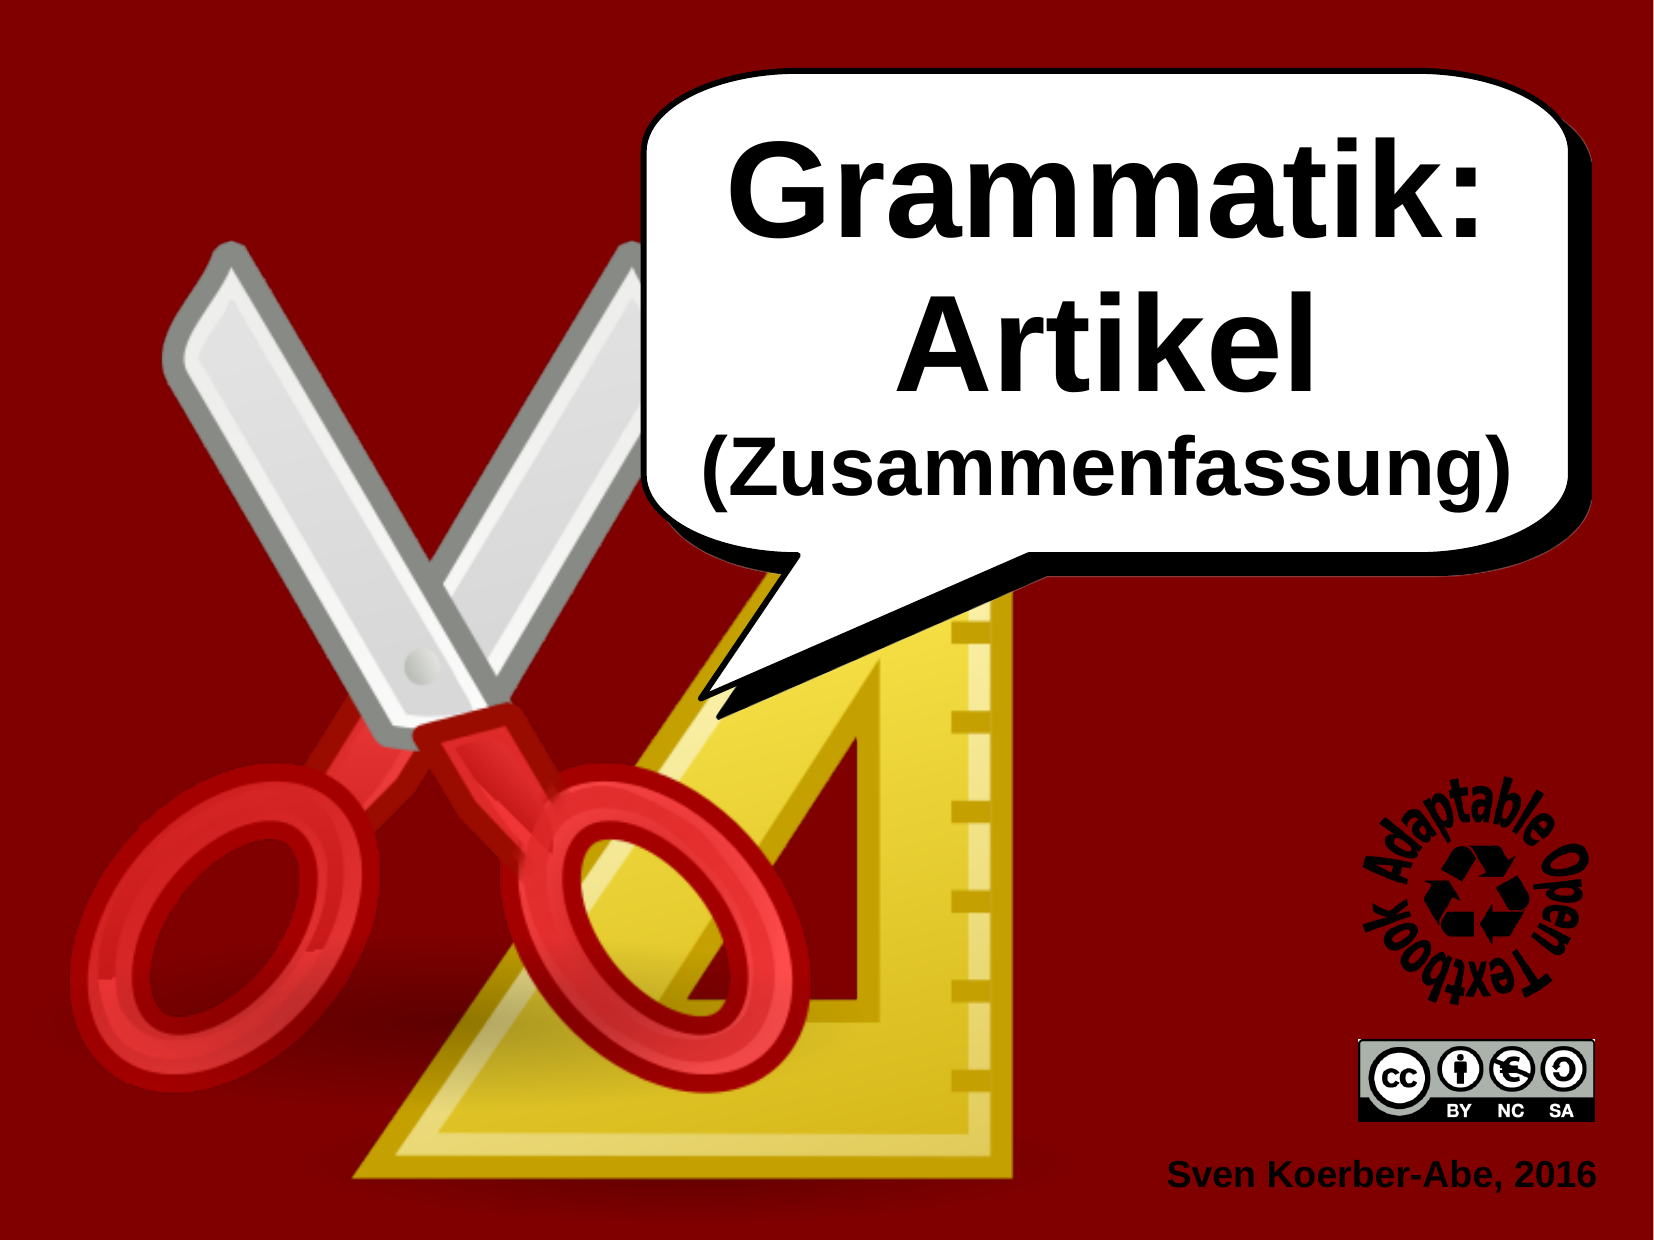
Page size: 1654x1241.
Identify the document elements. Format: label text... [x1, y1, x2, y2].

picture [5, 171, 1081, 1241]
text_box Grammatik: Artikel (Zusammenfassung) [643, 70, 1571, 699]
picture [1358, 773, 1595, 1010]
text_box Sven Koerber-Abe, 2016 [1104, 1145, 1613, 1205]
picture [1358, 1039, 1595, 1123]
